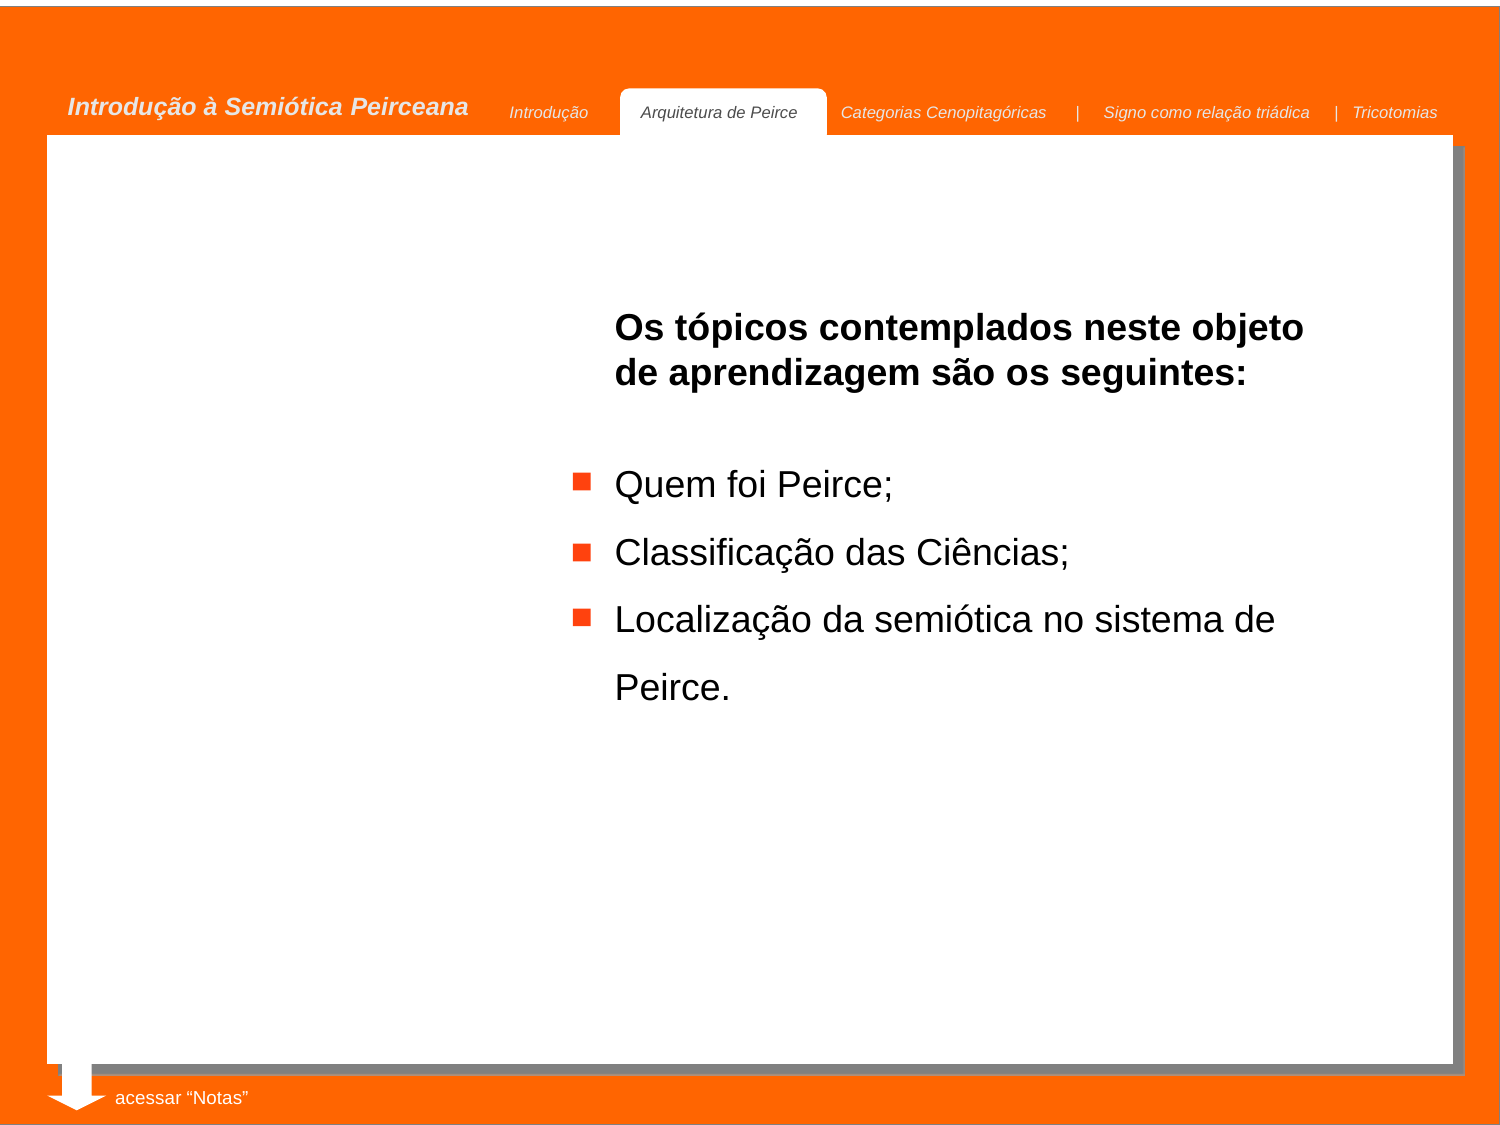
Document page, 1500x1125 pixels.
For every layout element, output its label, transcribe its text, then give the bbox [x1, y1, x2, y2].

text_box acessar “Notas” [100, 1080, 278, 1116]
text_box Os tópicos contemplados neste objeto de aprendizagem são os seguintes: Quem foi Peirce; Classificação das Ciências; Localização da semiótica no sistema de Peirce. [599, 295, 1359, 716]
text_box [572, 543, 591, 562]
text_box [572, 608, 591, 627]
text_box [47, 1051, 100, 1111]
text_box [572, 472, 591, 491]
